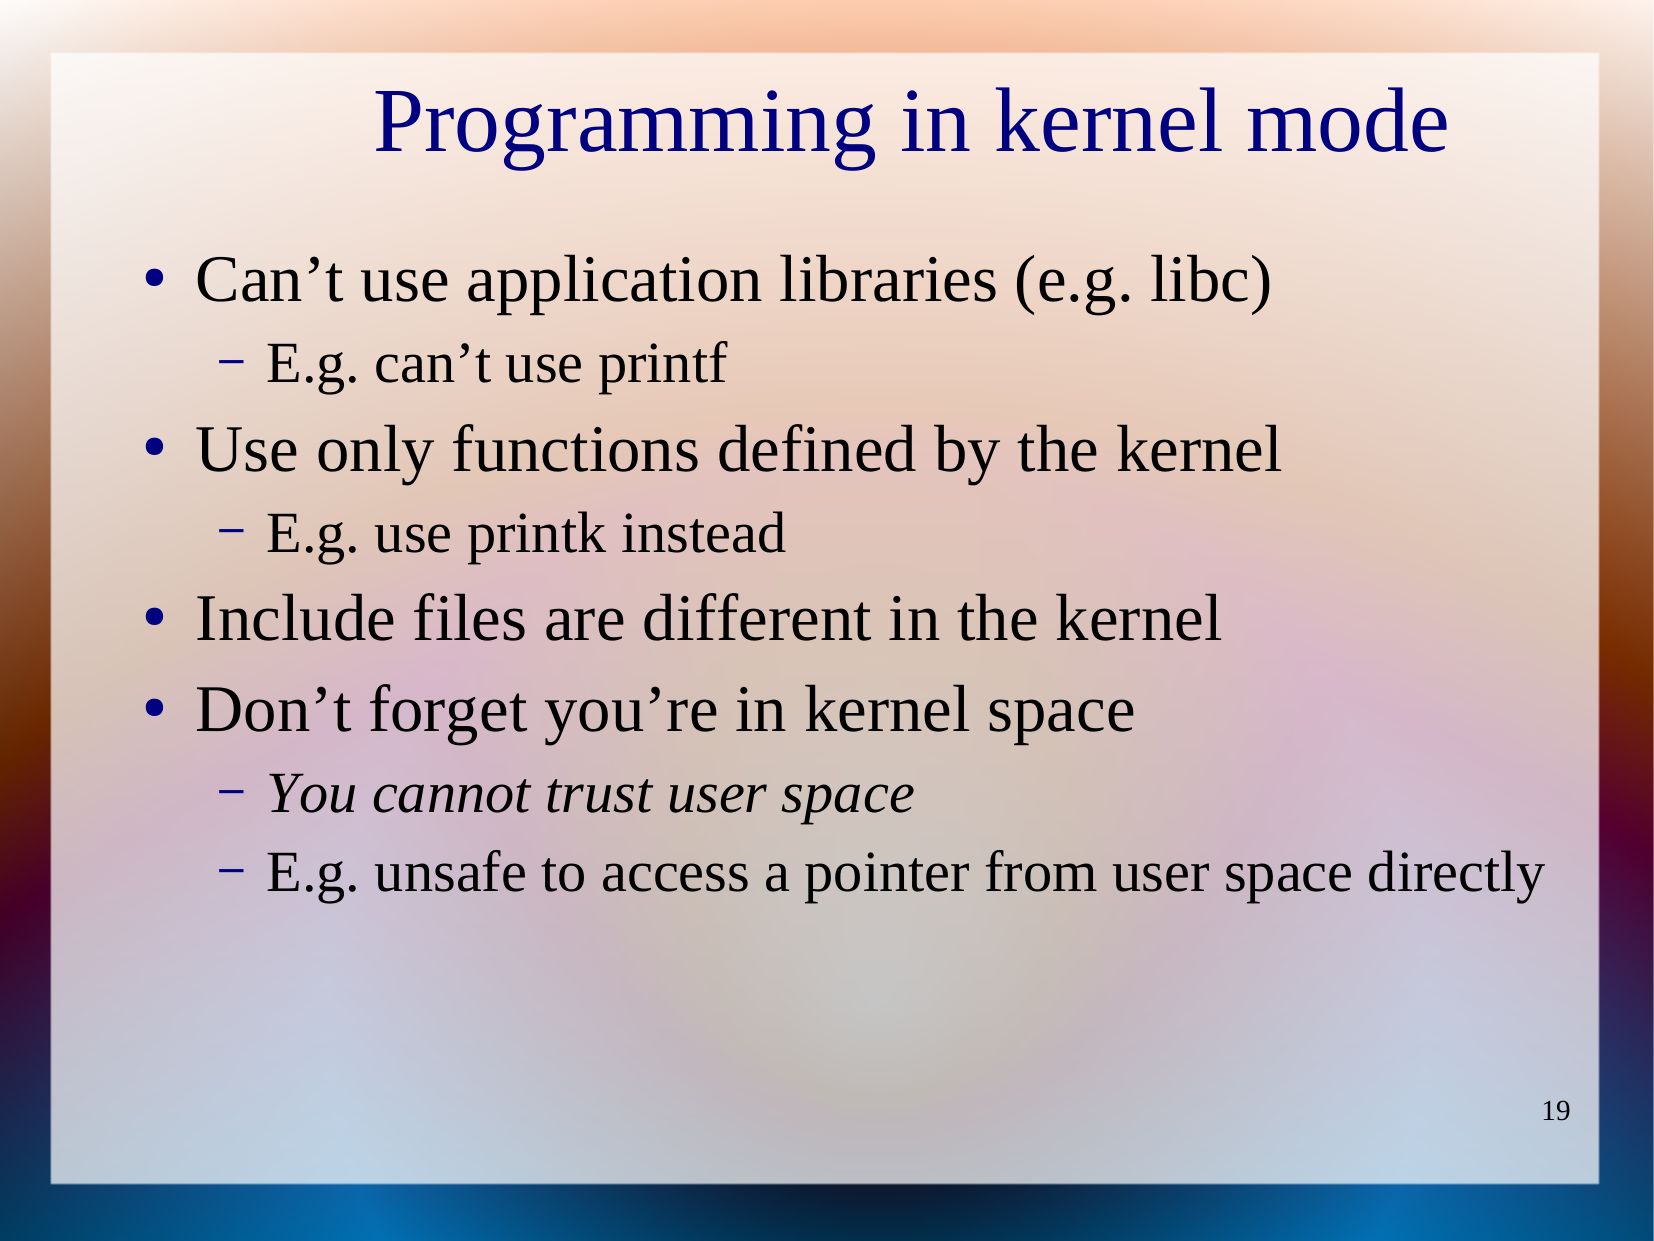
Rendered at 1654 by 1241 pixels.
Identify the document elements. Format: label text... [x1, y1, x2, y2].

picture [0, 0, 1654, 1241]
title Programming in kernel mode [208, 38, 1618, 180]
list Can’t use application libraries (e.g. libc) E.g. can’t use printf Use only functions defined by the kernel E.g. use printk instead Include files are different in the kernel Don’t forget you’re in kernel space You cannot trust user space E.g. unsafe to access a pointer from user space directly [110, 234, 1620, 1109]
